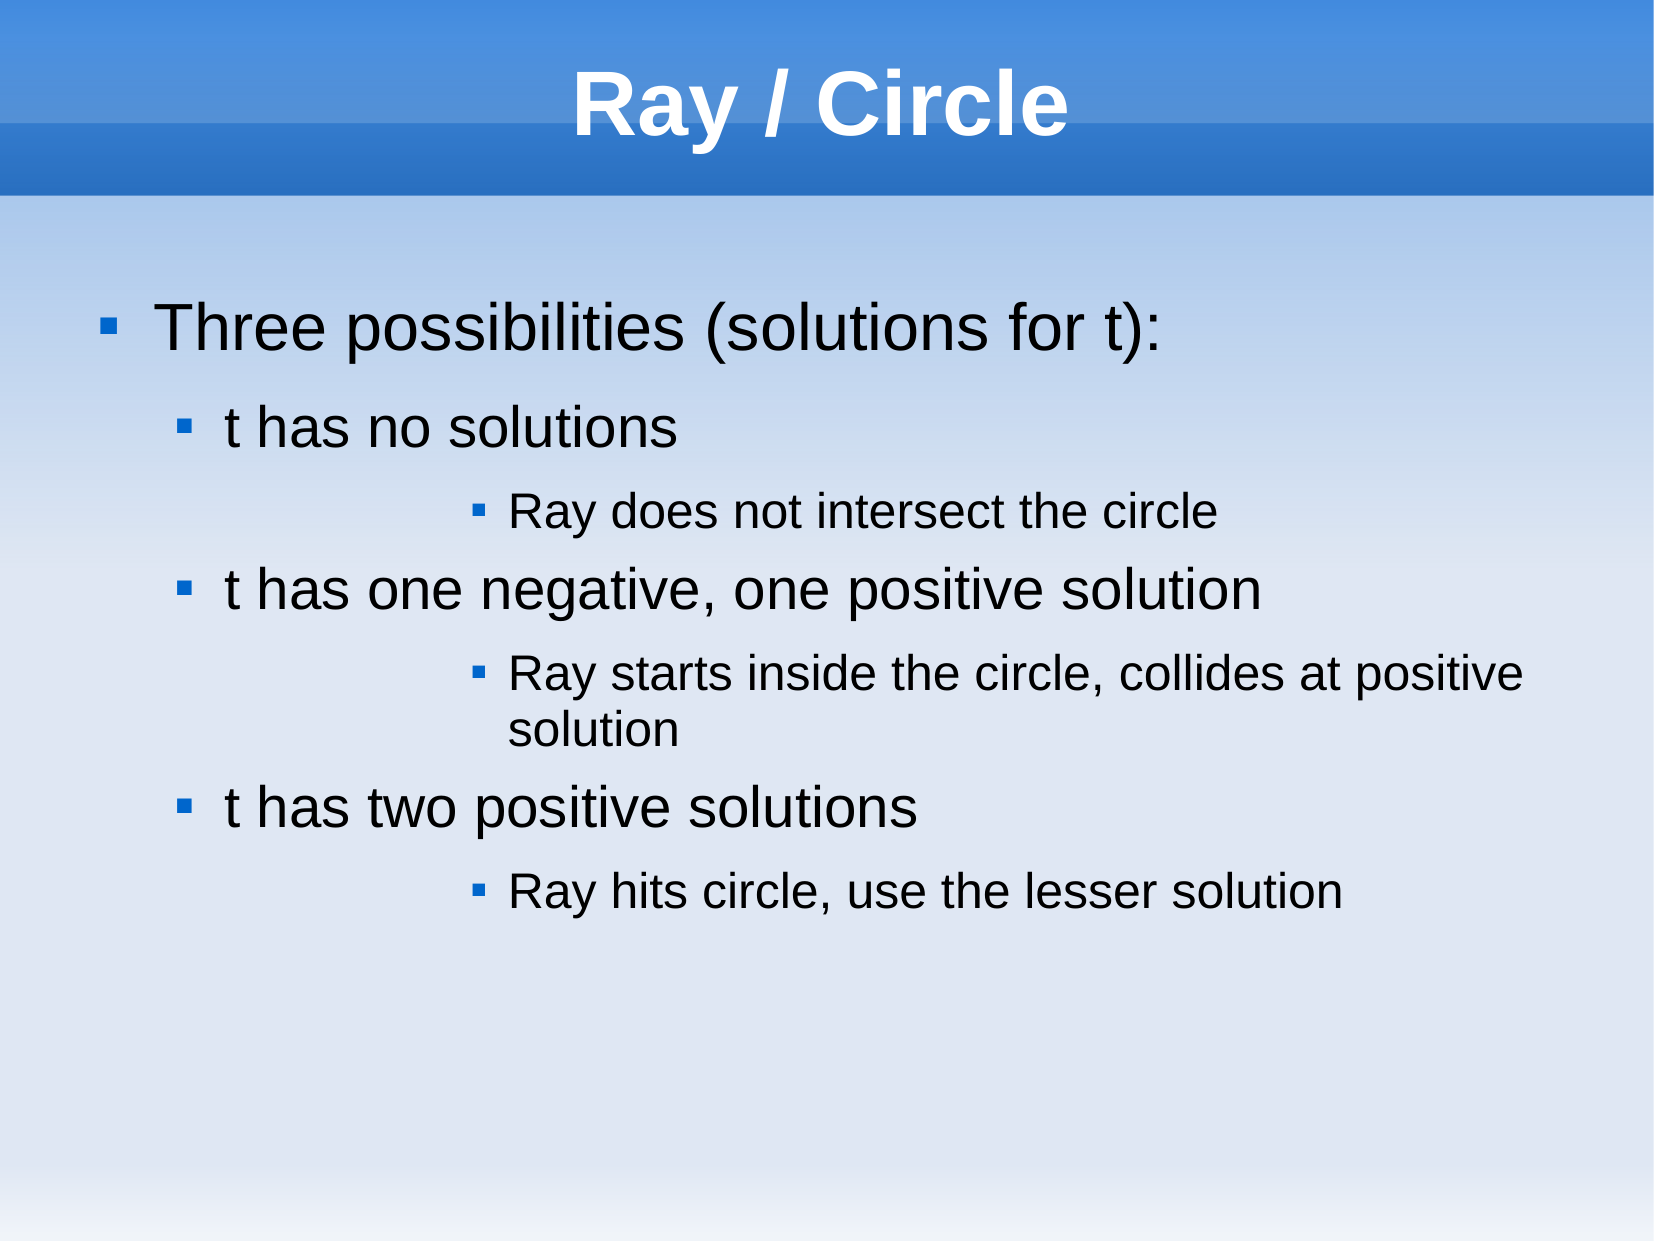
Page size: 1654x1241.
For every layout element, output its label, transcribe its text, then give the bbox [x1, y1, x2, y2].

title Ray / Circle [76, 0, 1565, 208]
picture [0, 0, 1654, 1241]
list Three possibilities (solutions for t): t has no solutions Ray does not intersect the circle t has one negative, one positive solution Ray starts inside the circle, collides at positive solution t has two positive solutions Ray hits circle, use the lesser solution [82, 290, 1571, 1109]
